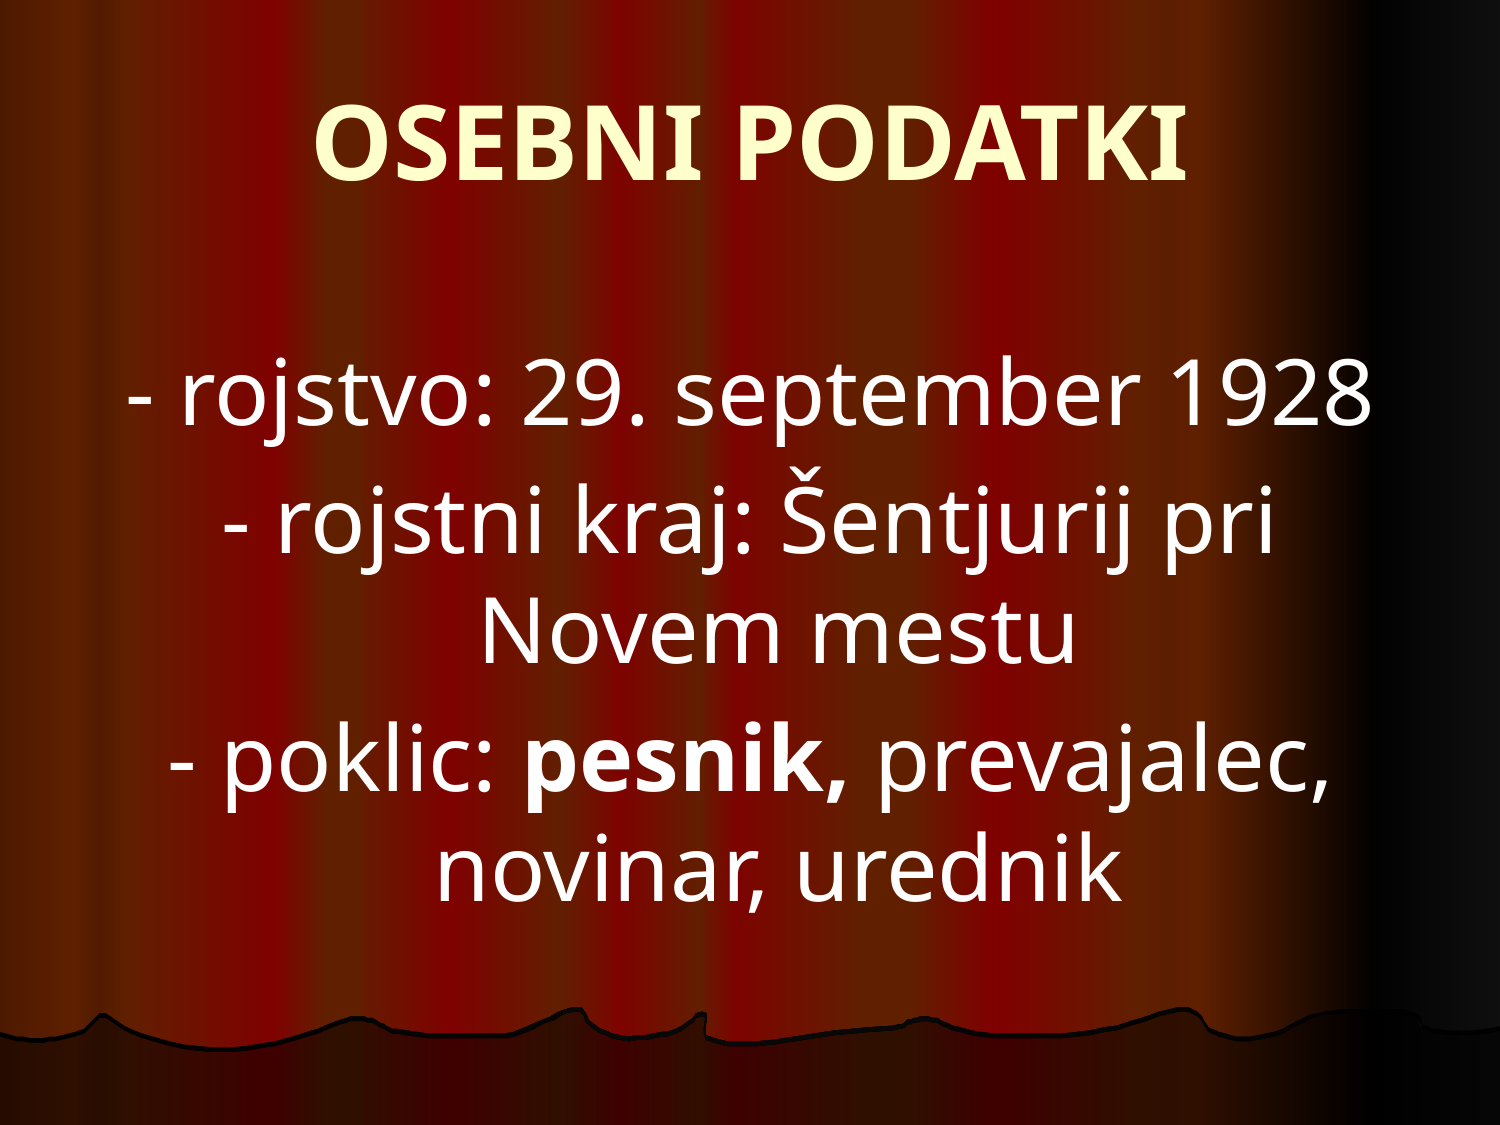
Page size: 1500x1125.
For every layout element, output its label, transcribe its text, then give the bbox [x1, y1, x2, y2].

title OSEBNI PODATKI [75, 45, 1425, 233]
list - rojstvo: 29. september 1928 - rojstni kraj: Šentjurij pri Novem mestu - poklic: pesnik, prevajalec, novinar, urednik [76, 326, 1425, 982]
